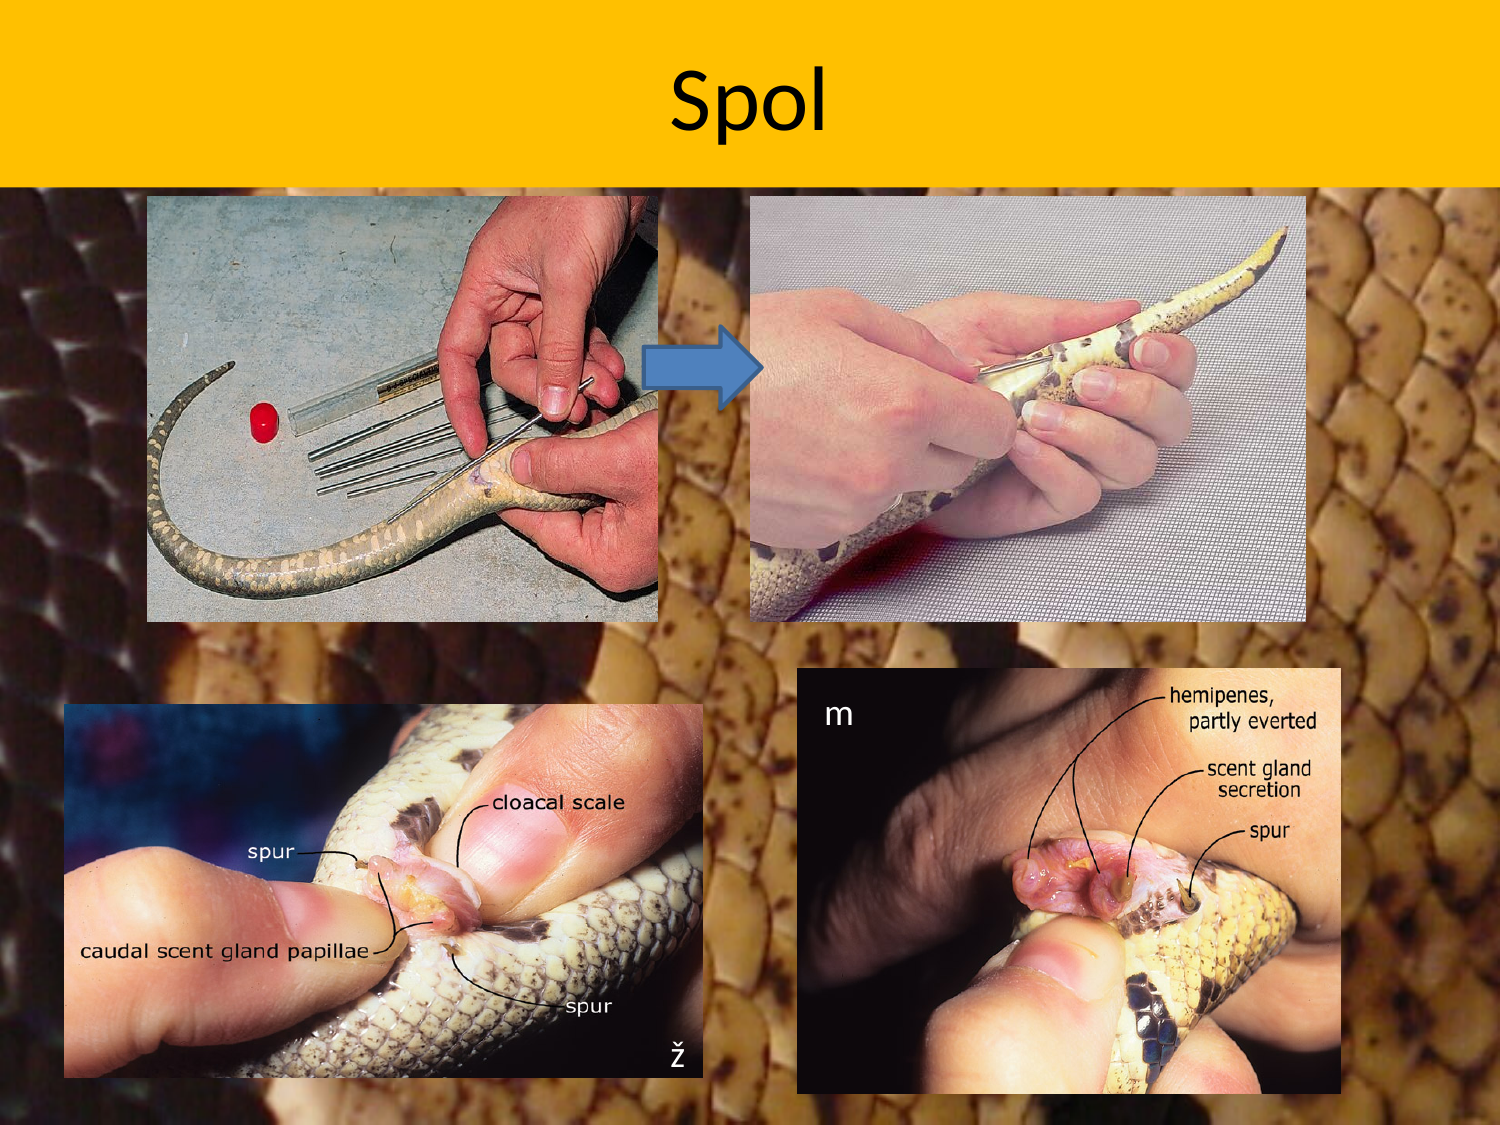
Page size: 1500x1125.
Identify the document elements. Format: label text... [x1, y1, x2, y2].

text_box m [809, 680, 870, 741]
text_box [643, 326, 762, 409]
title Spol [0, 0, 1500, 188]
picture [0, 188, 1500, 1125]
text_box ž [655, 1023, 701, 1083]
